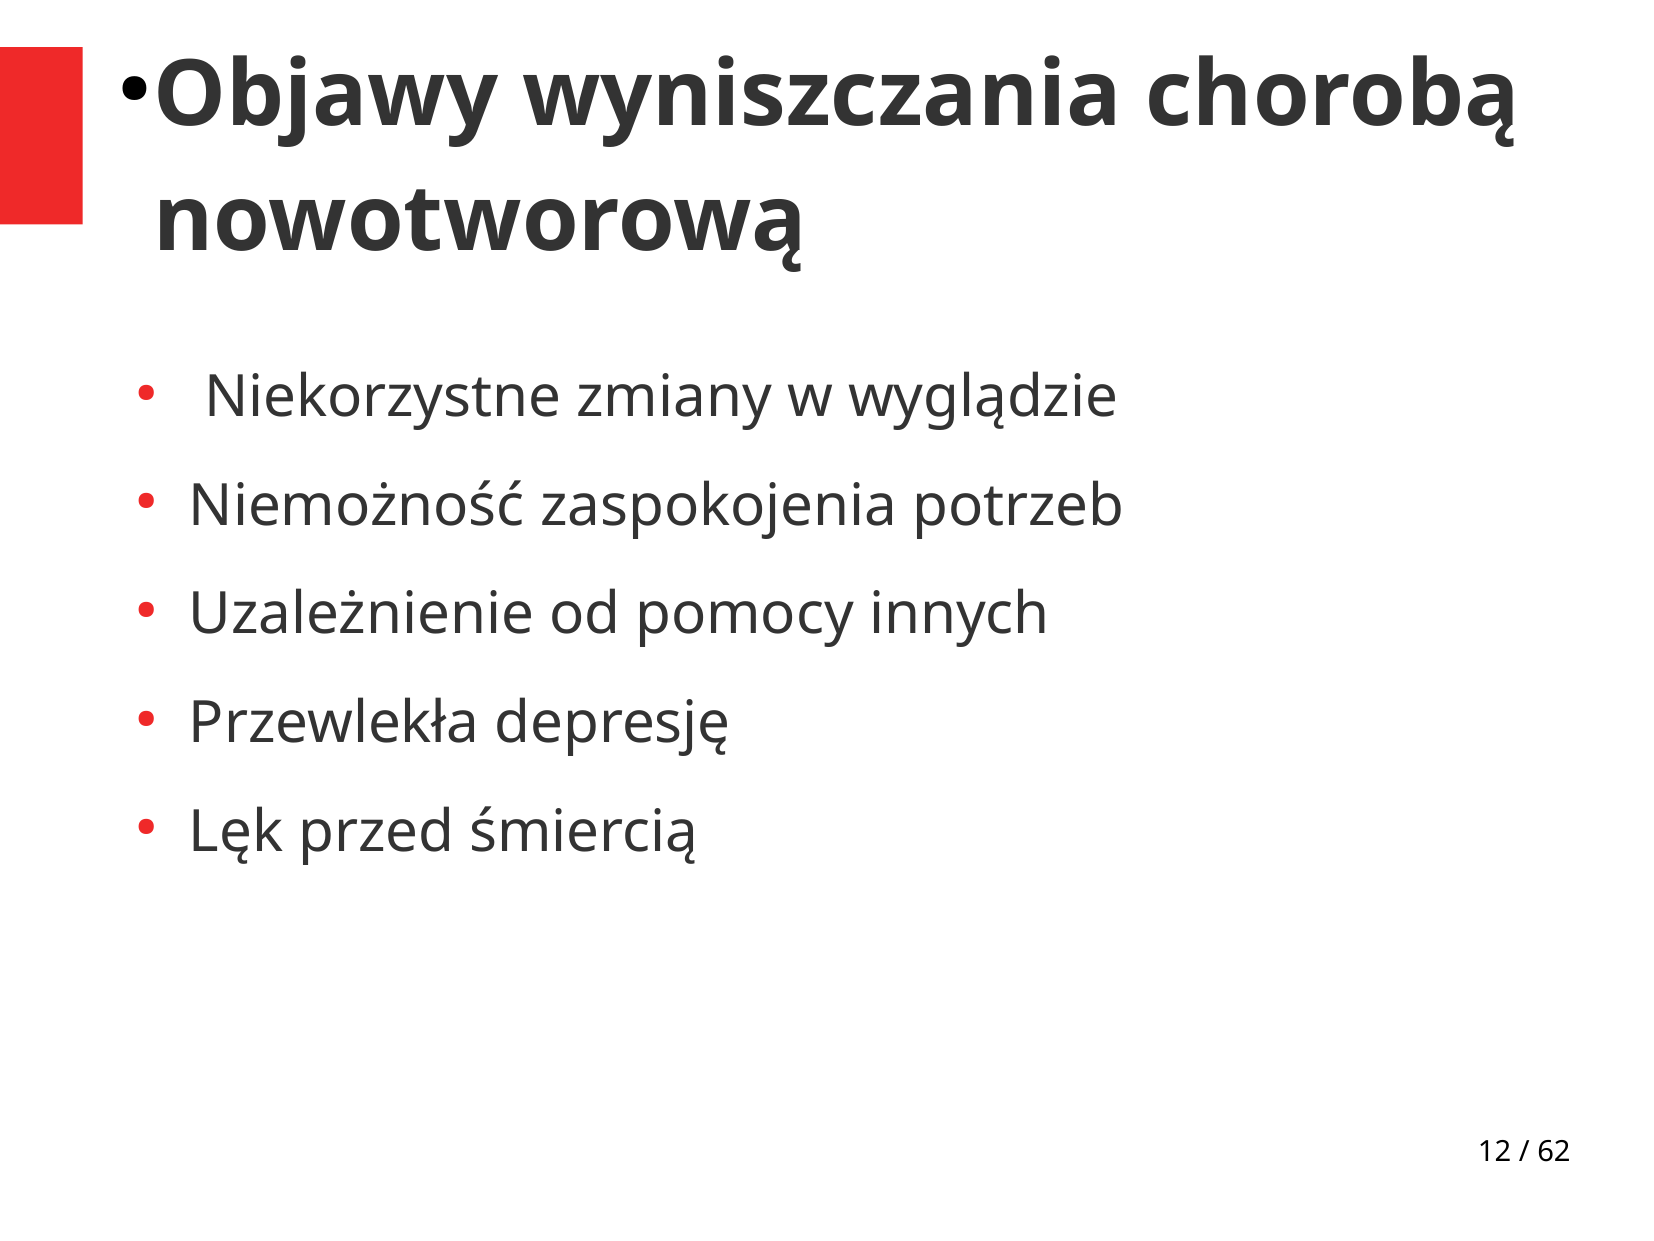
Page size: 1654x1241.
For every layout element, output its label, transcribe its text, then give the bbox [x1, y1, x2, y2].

title Objawy wyniszczania chorobą nowotworową [118, 23, 1571, 283]
list Niekorzystne zmiany w wyglądzie Niemożność zaspokojenia potrzeb Uzależnienie od pomocy innych Przewlekła depresję Lęk przed śmiercią [118, 354, 1536, 1074]
